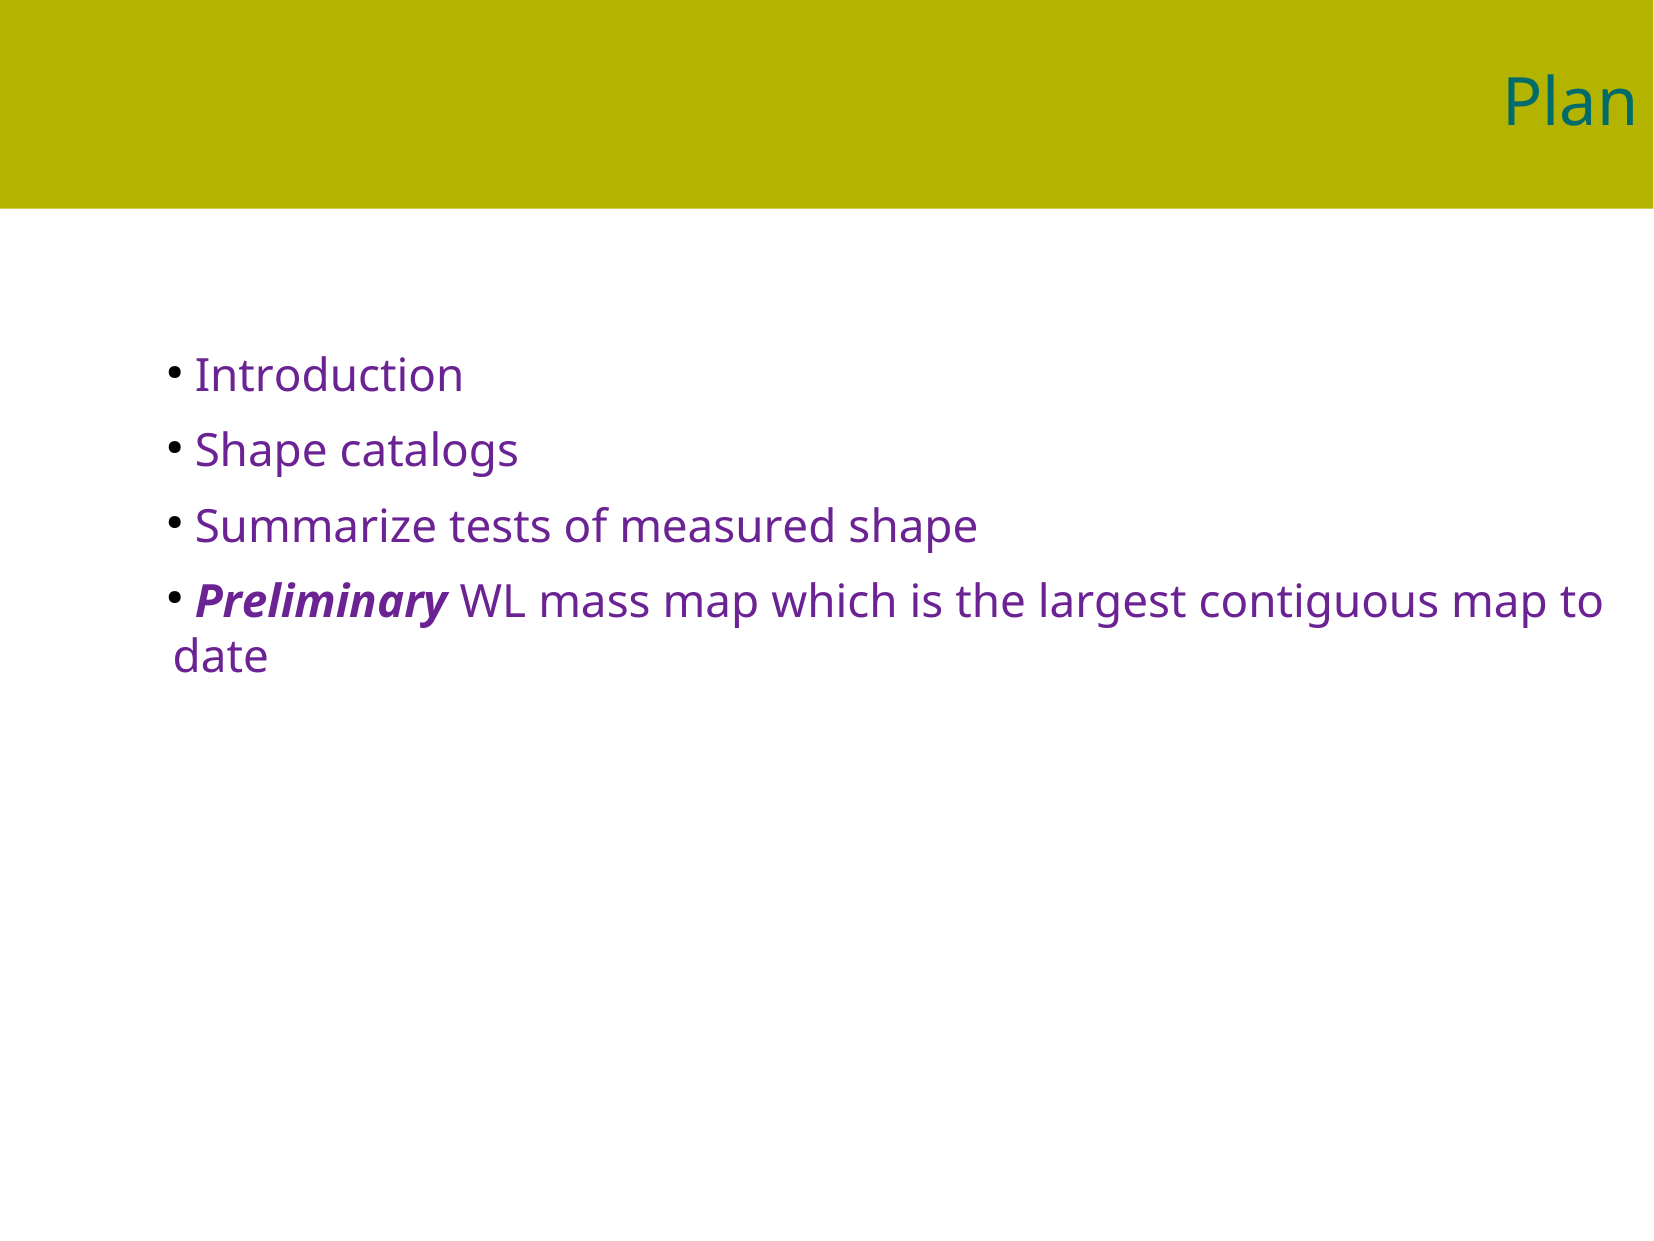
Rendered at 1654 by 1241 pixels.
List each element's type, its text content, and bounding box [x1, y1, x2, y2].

list Introduction Shape catalogs Summarize tests of measured shape Preliminary WL mass map which is the largest contiguous map to date [117, 345, 1606, 929]
title Plan [0, 0, 1654, 209]
